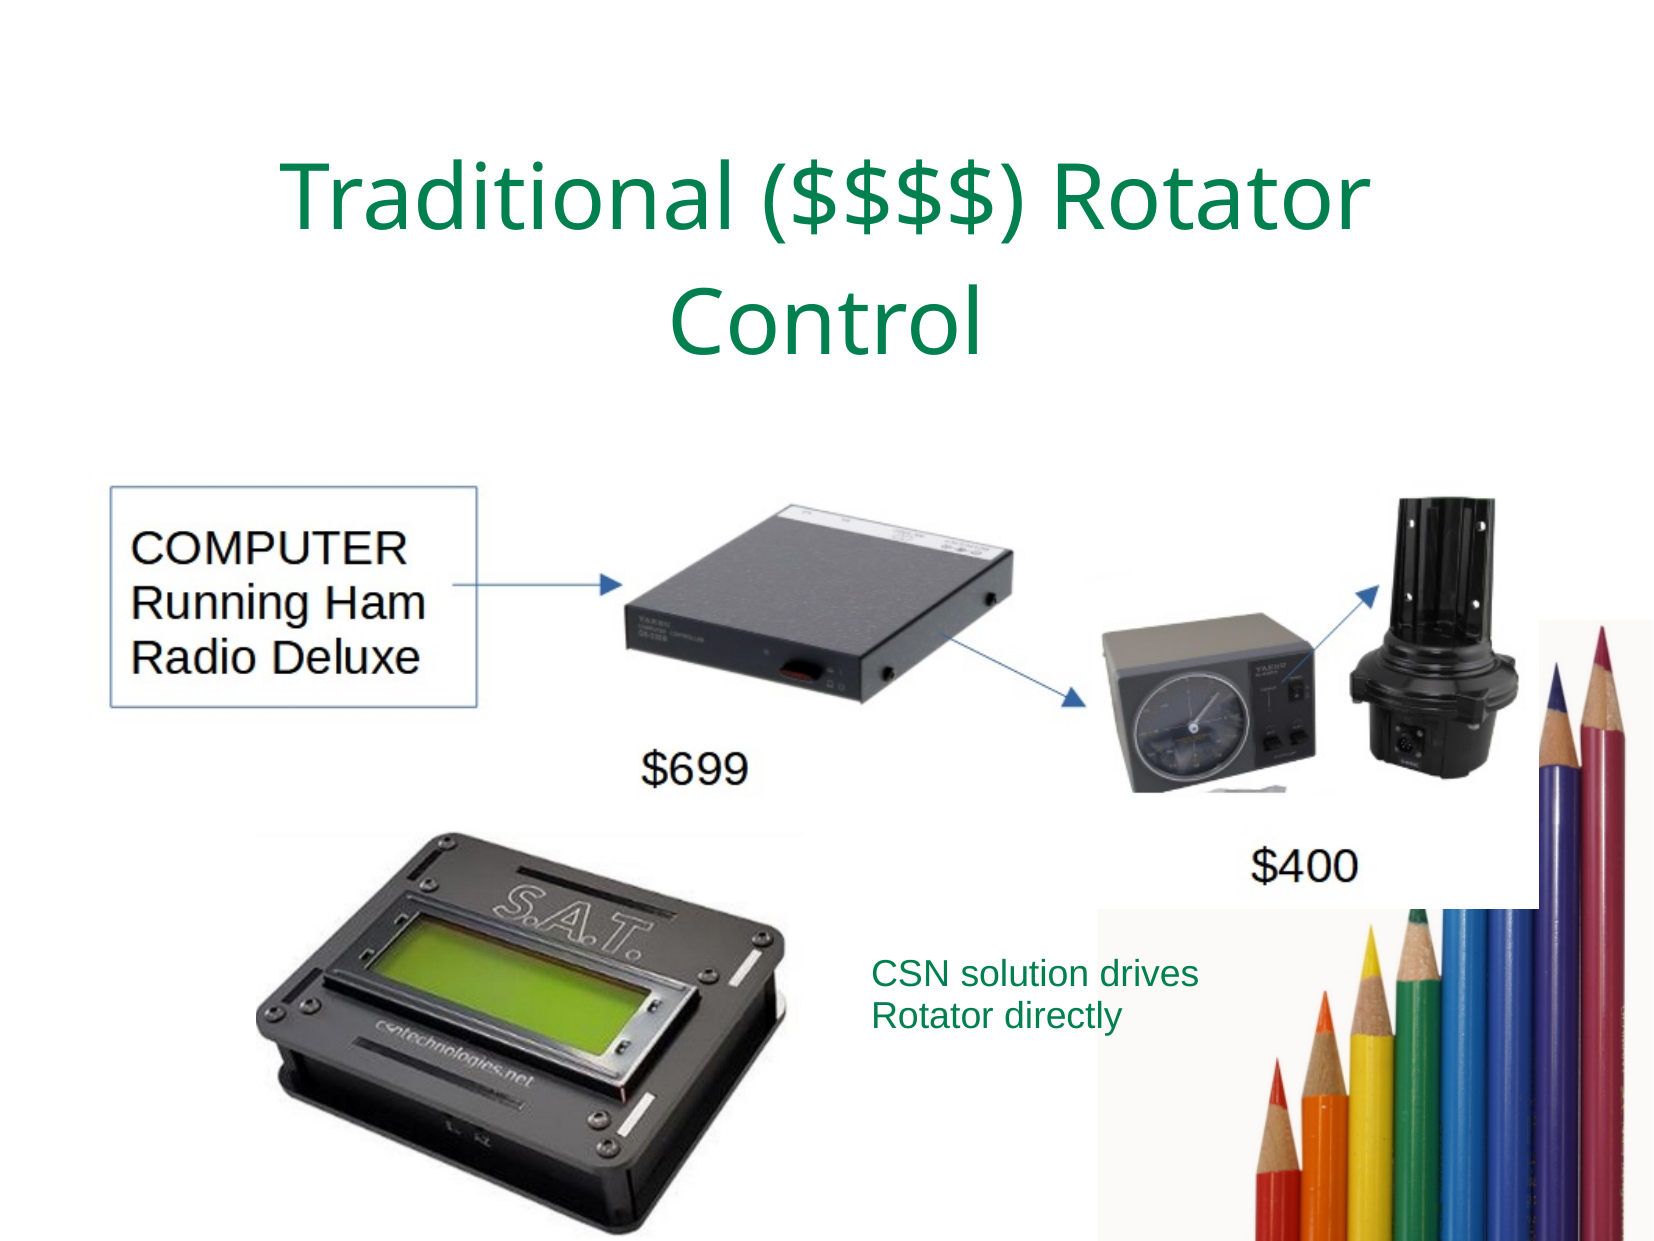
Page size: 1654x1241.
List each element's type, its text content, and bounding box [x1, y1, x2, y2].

text_box CSN solution drives Rotator directly [856, 944, 1447, 1044]
title Traditional ($$$$) Rotator Control [147, 153, 1506, 361]
picture [0, 0, 1654, 1241]
